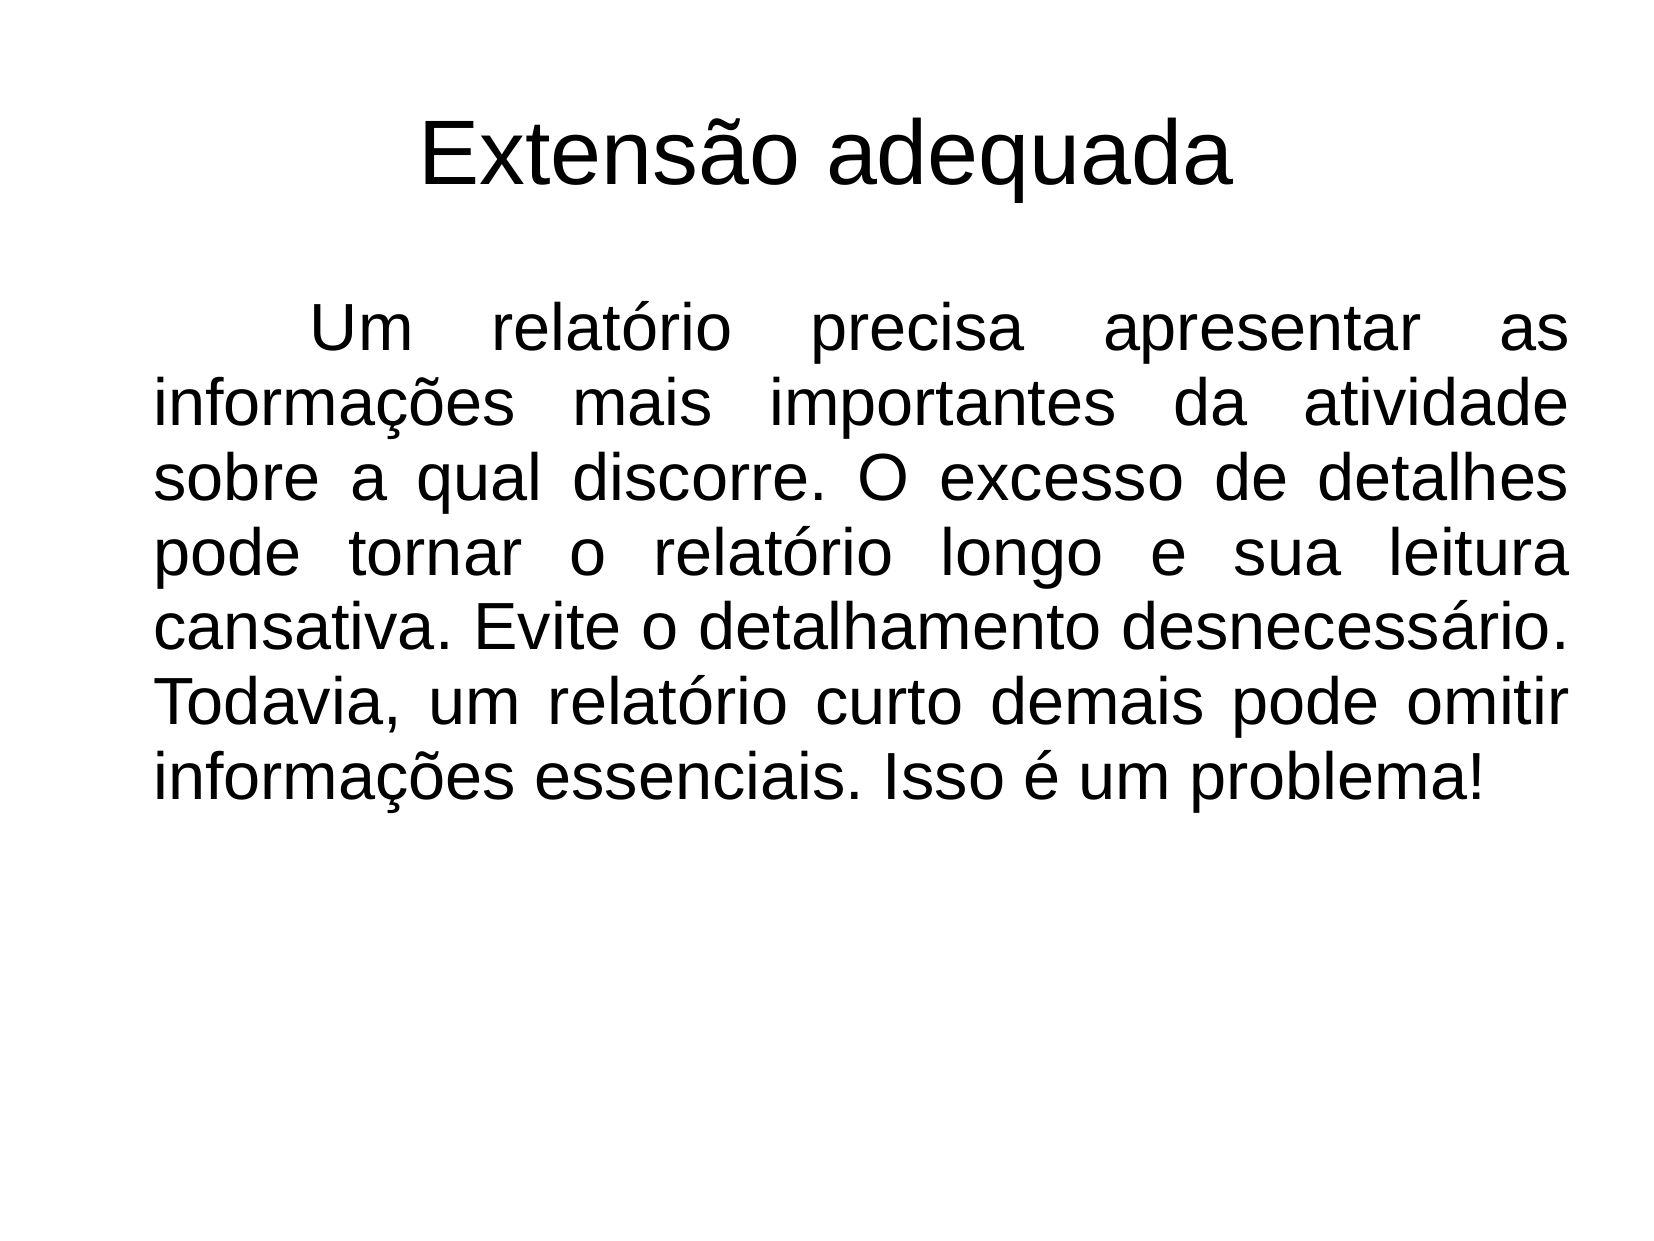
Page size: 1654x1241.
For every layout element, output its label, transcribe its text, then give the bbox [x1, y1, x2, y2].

title Extensão adequada [82, 49, 1571, 257]
list Um relatório precisa apresentar as informações mais importantes da atividade sobre a qual discorre. O excesso de detalhes pode tornar o relatório longo e sua leitura cansativa. Evite o detalhamento desnecessário. Todavia, um relatório curto demais pode omitir informações essenciais. Isso é um problema! [82, 290, 1571, 1010]
